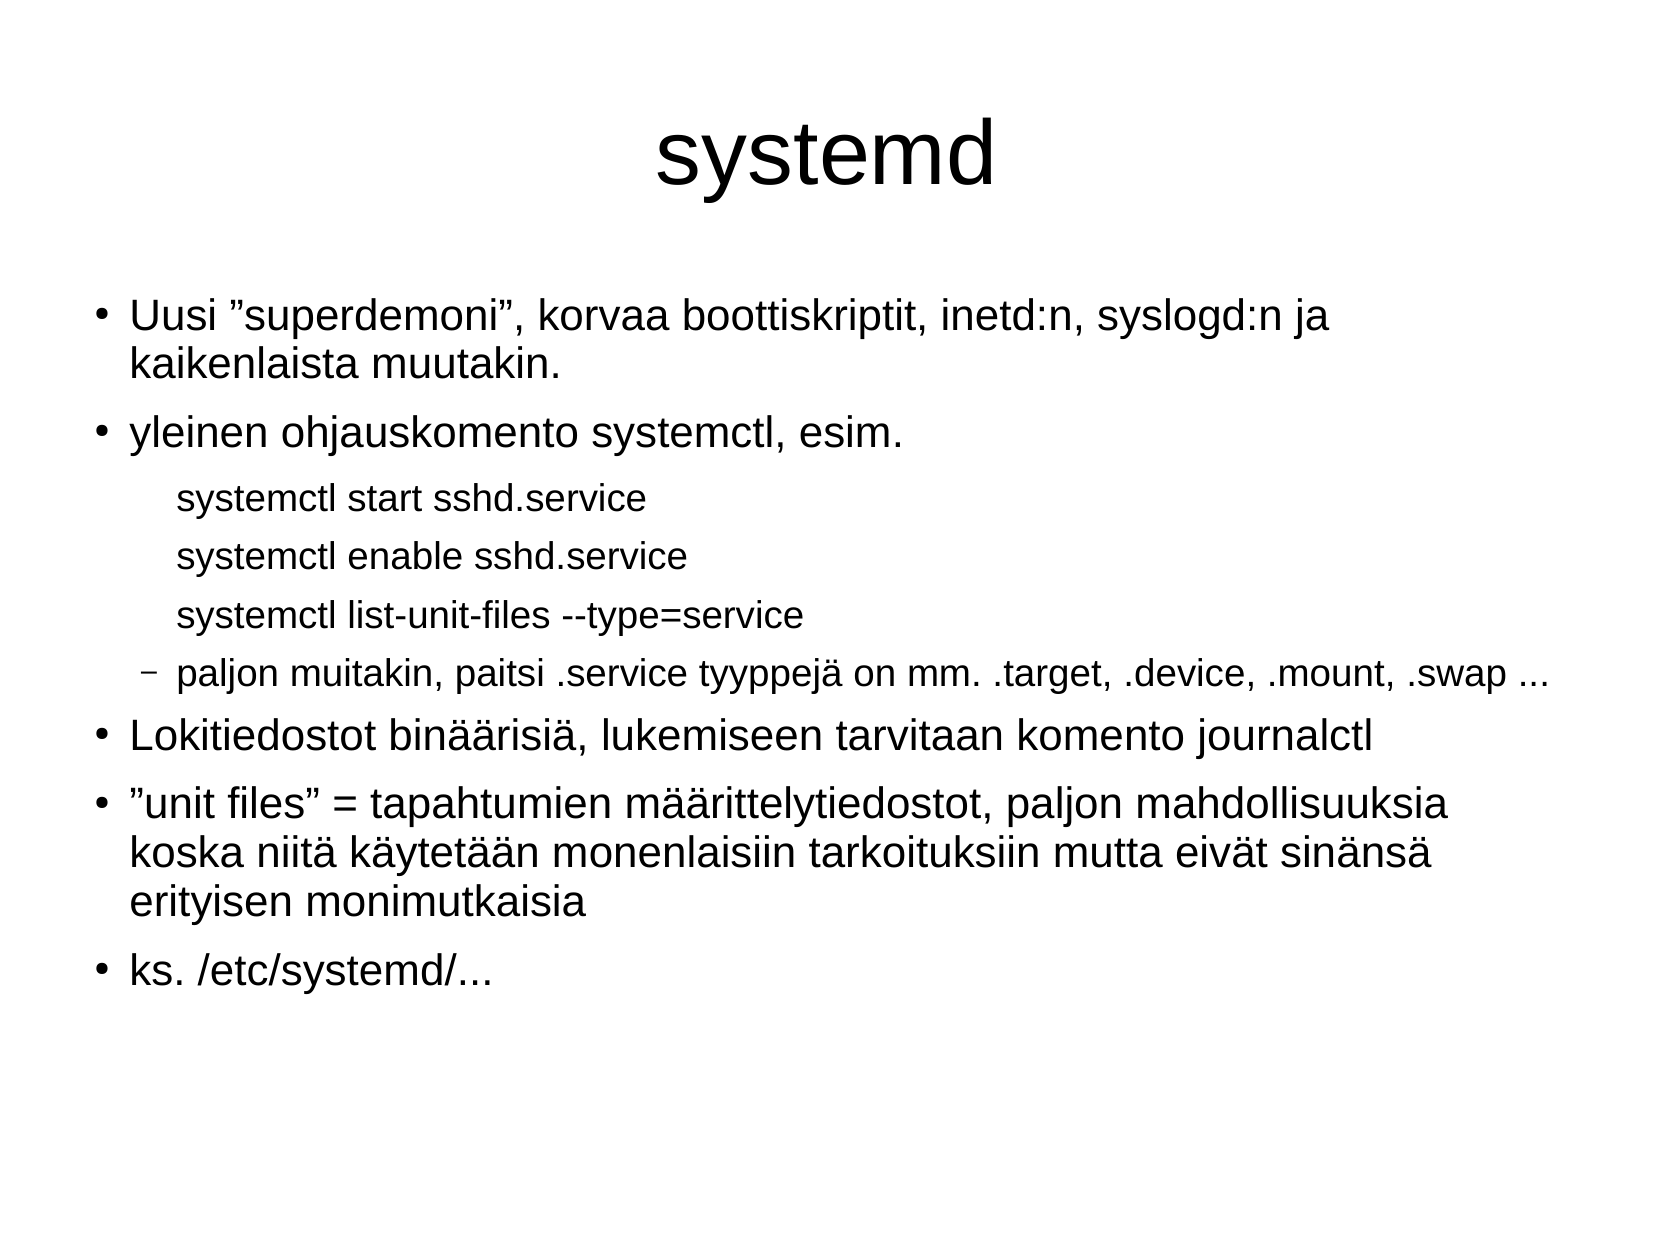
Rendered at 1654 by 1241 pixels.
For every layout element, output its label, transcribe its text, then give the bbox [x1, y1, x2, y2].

title systemd [82, 49, 1571, 257]
list Uusi ”superdemoni”, korvaa boottiskriptit, inetd:n, syslogd:n ja kaikenlaista muutakin. yleinen ohjauskomento systemctl, esim. systemctl start sshd.service systemctl enable sshd.service systemctl list-unit-files --type=service paljon muitakin, paitsi .service tyyppejä on mm. .target, .device, .mount, .swap ... Lokitiedostot binäärisiä, lukemiseen tarvitaan komento journalctl ”unit files” = tapahtumien määrittelytiedostot, paljon mahdollisuuksia koska niitä käytetään monenlaisiin tarkoituksiin mutta eivät sinänsä erityisen monimutkaisia ks. /etc/systemd/... [82, 290, 1571, 1010]
